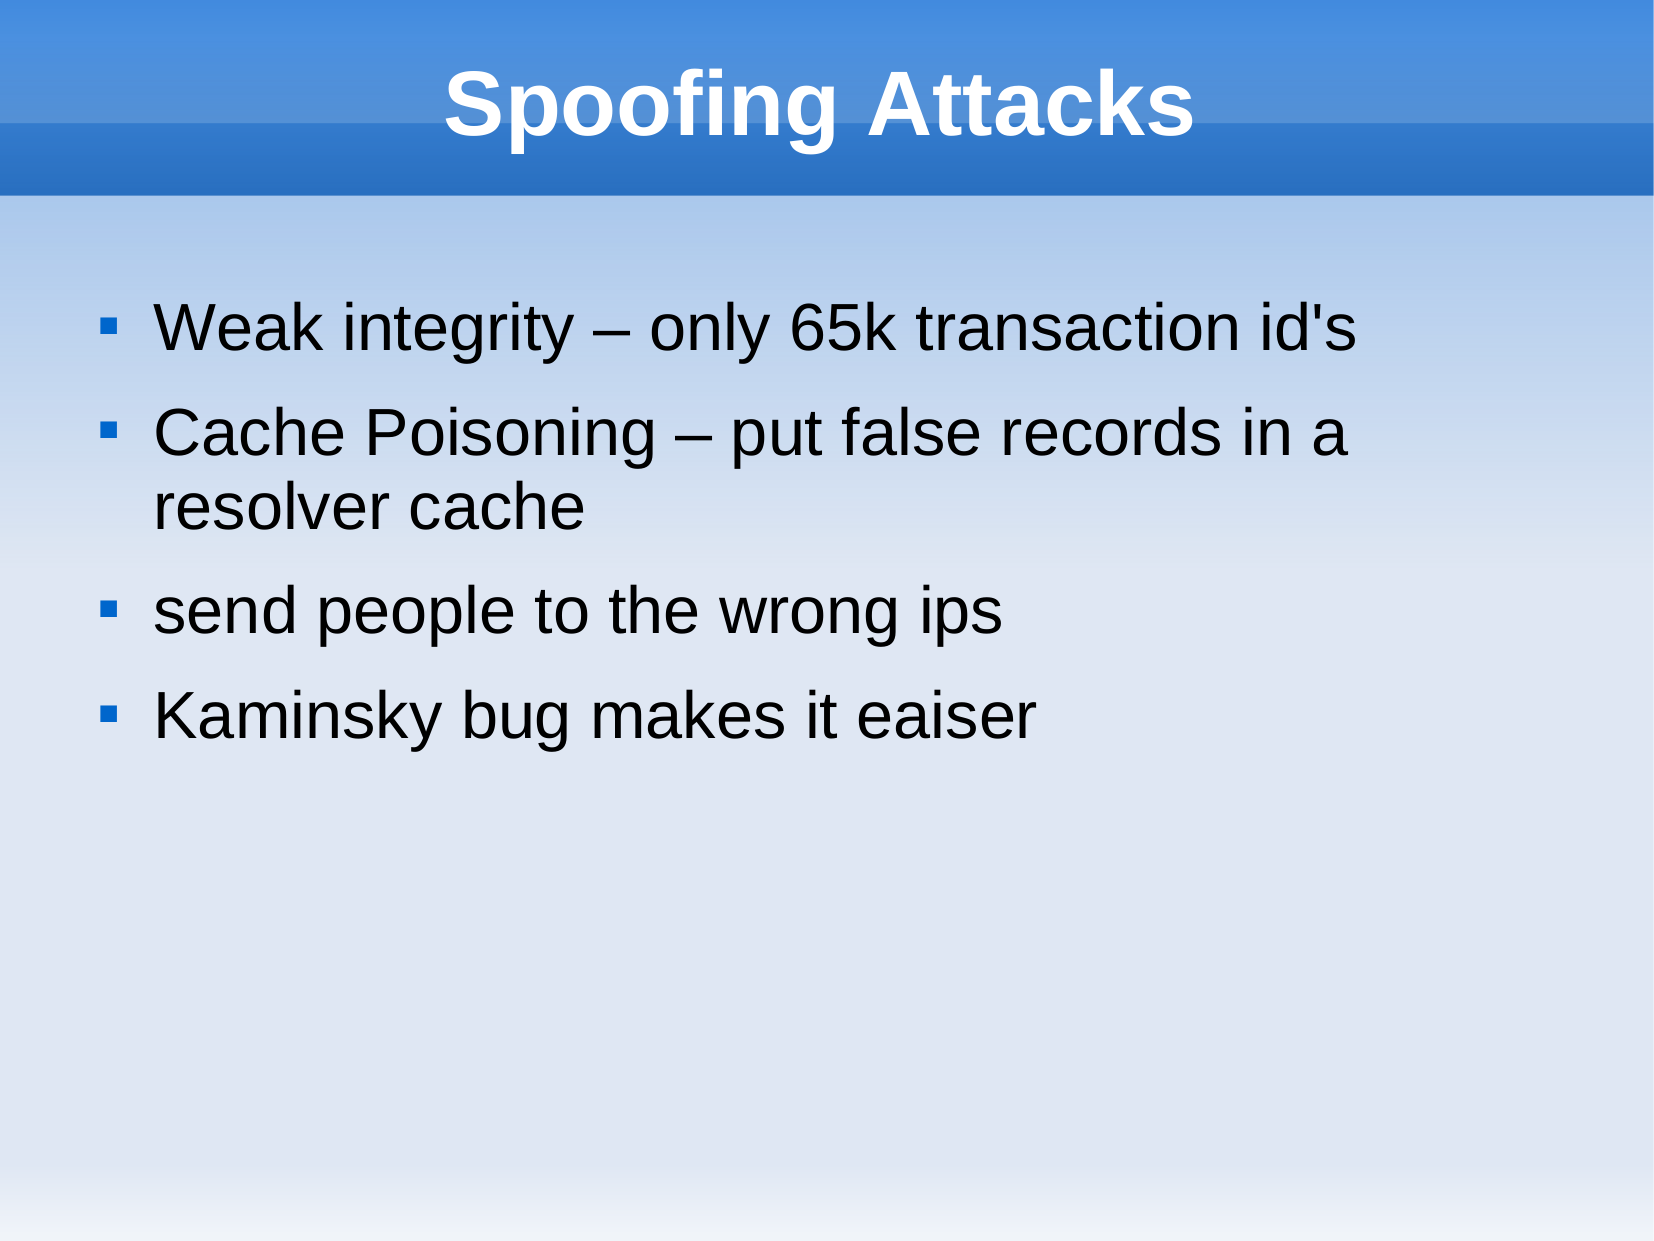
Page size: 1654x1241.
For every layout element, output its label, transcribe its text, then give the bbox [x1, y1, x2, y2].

title Spoofing Attacks [76, 7, 1565, 200]
list Weak integrity – only 65k transaction id's Cache Poisoning – put false records in a resolver cache send people to the wrong ips Kaminsky bug makes it eaiser [82, 290, 1571, 1094]
picture [0, 0, 1654, 1241]
